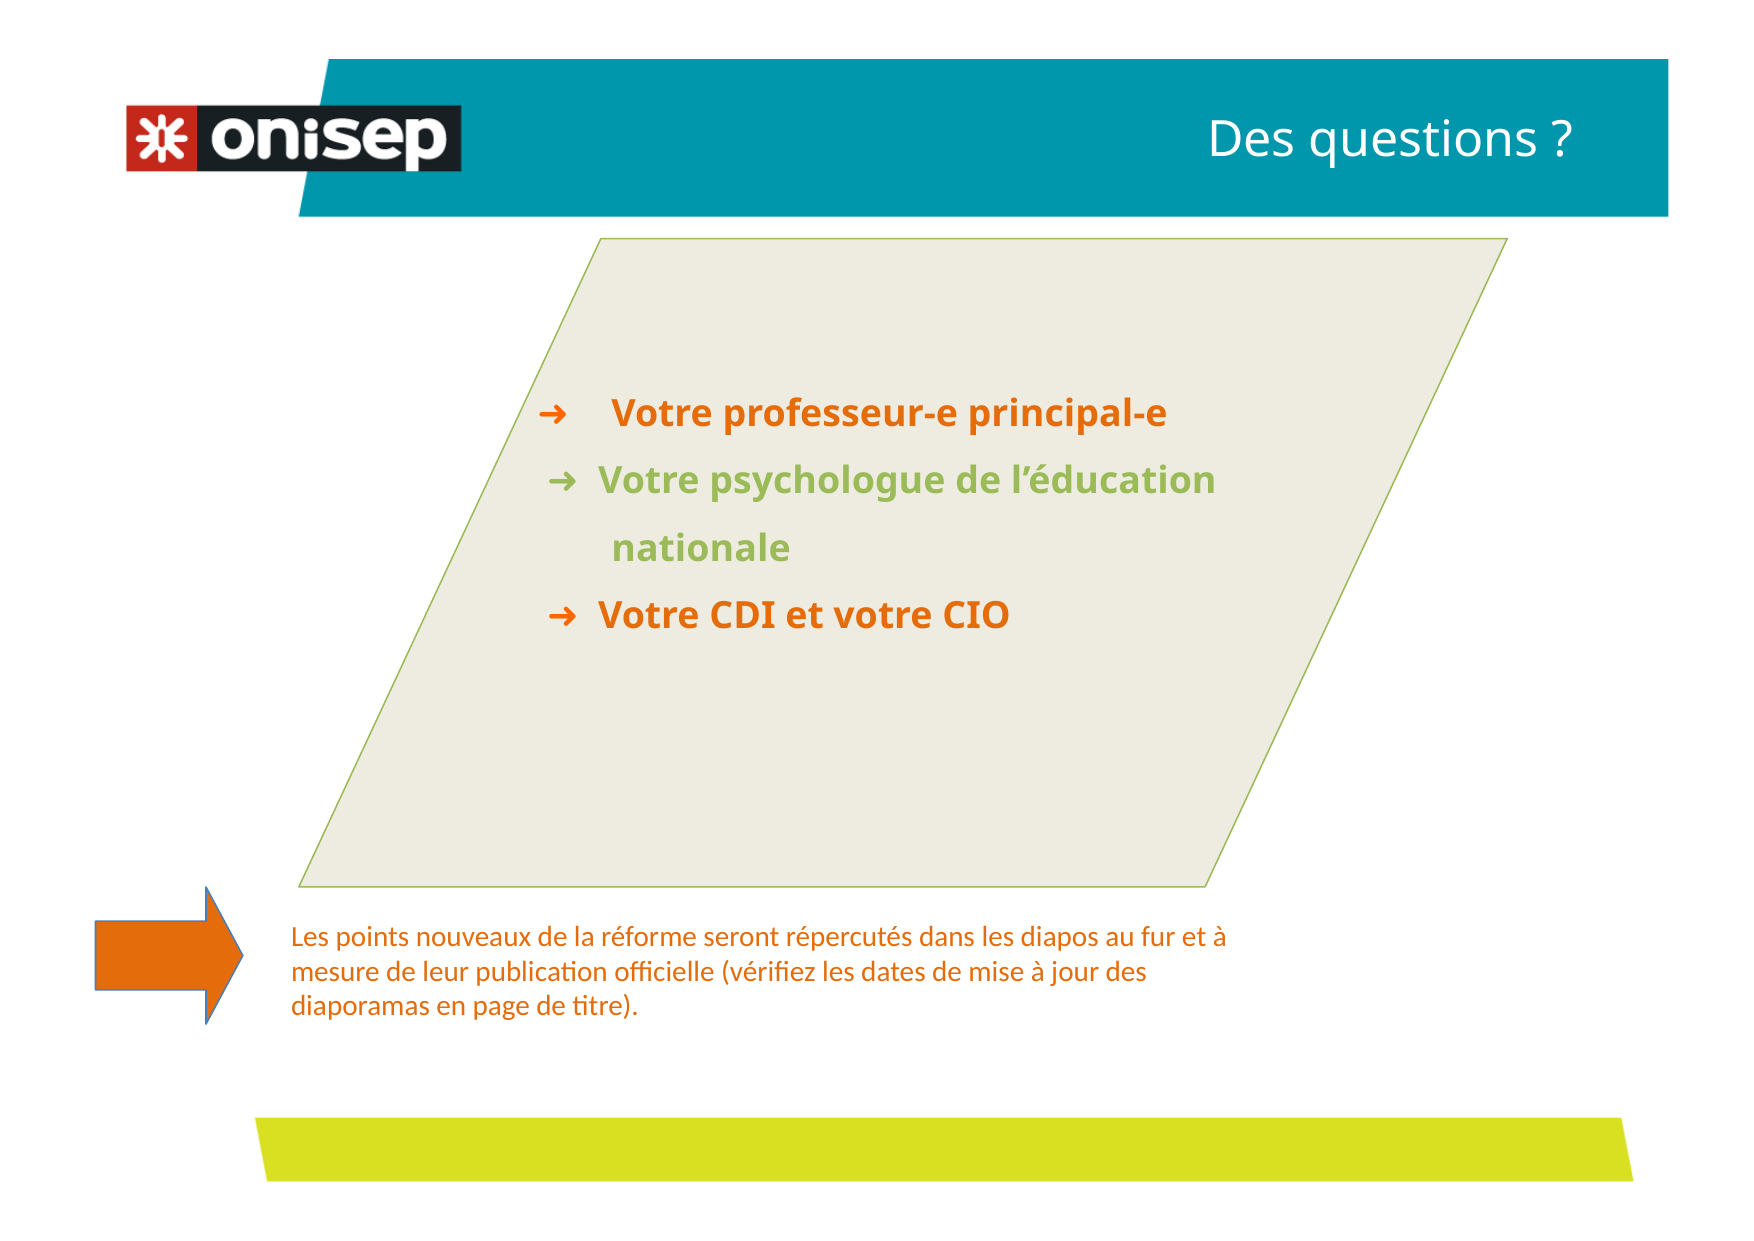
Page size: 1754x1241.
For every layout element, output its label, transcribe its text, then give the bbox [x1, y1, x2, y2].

text_box Des questions ? [1002, 99, 1602, 179]
picture [59, 59, 1669, 1182]
text_box [95, 886, 243, 1025]
text_box ➜ Votre professeur-e principal-e ➜ Votre psychologue de l’éducation nationale ➜ Votre CDI et votre CIO [298, 238, 1508, 887]
text_box Les points nouveaux de la réforme seront répercutés dans les diapos au fur et à mesure de leur publication officielle (vérifiez les dates de mise à jour des diaporamas en page de titre). [276, 909, 1281, 1031]
